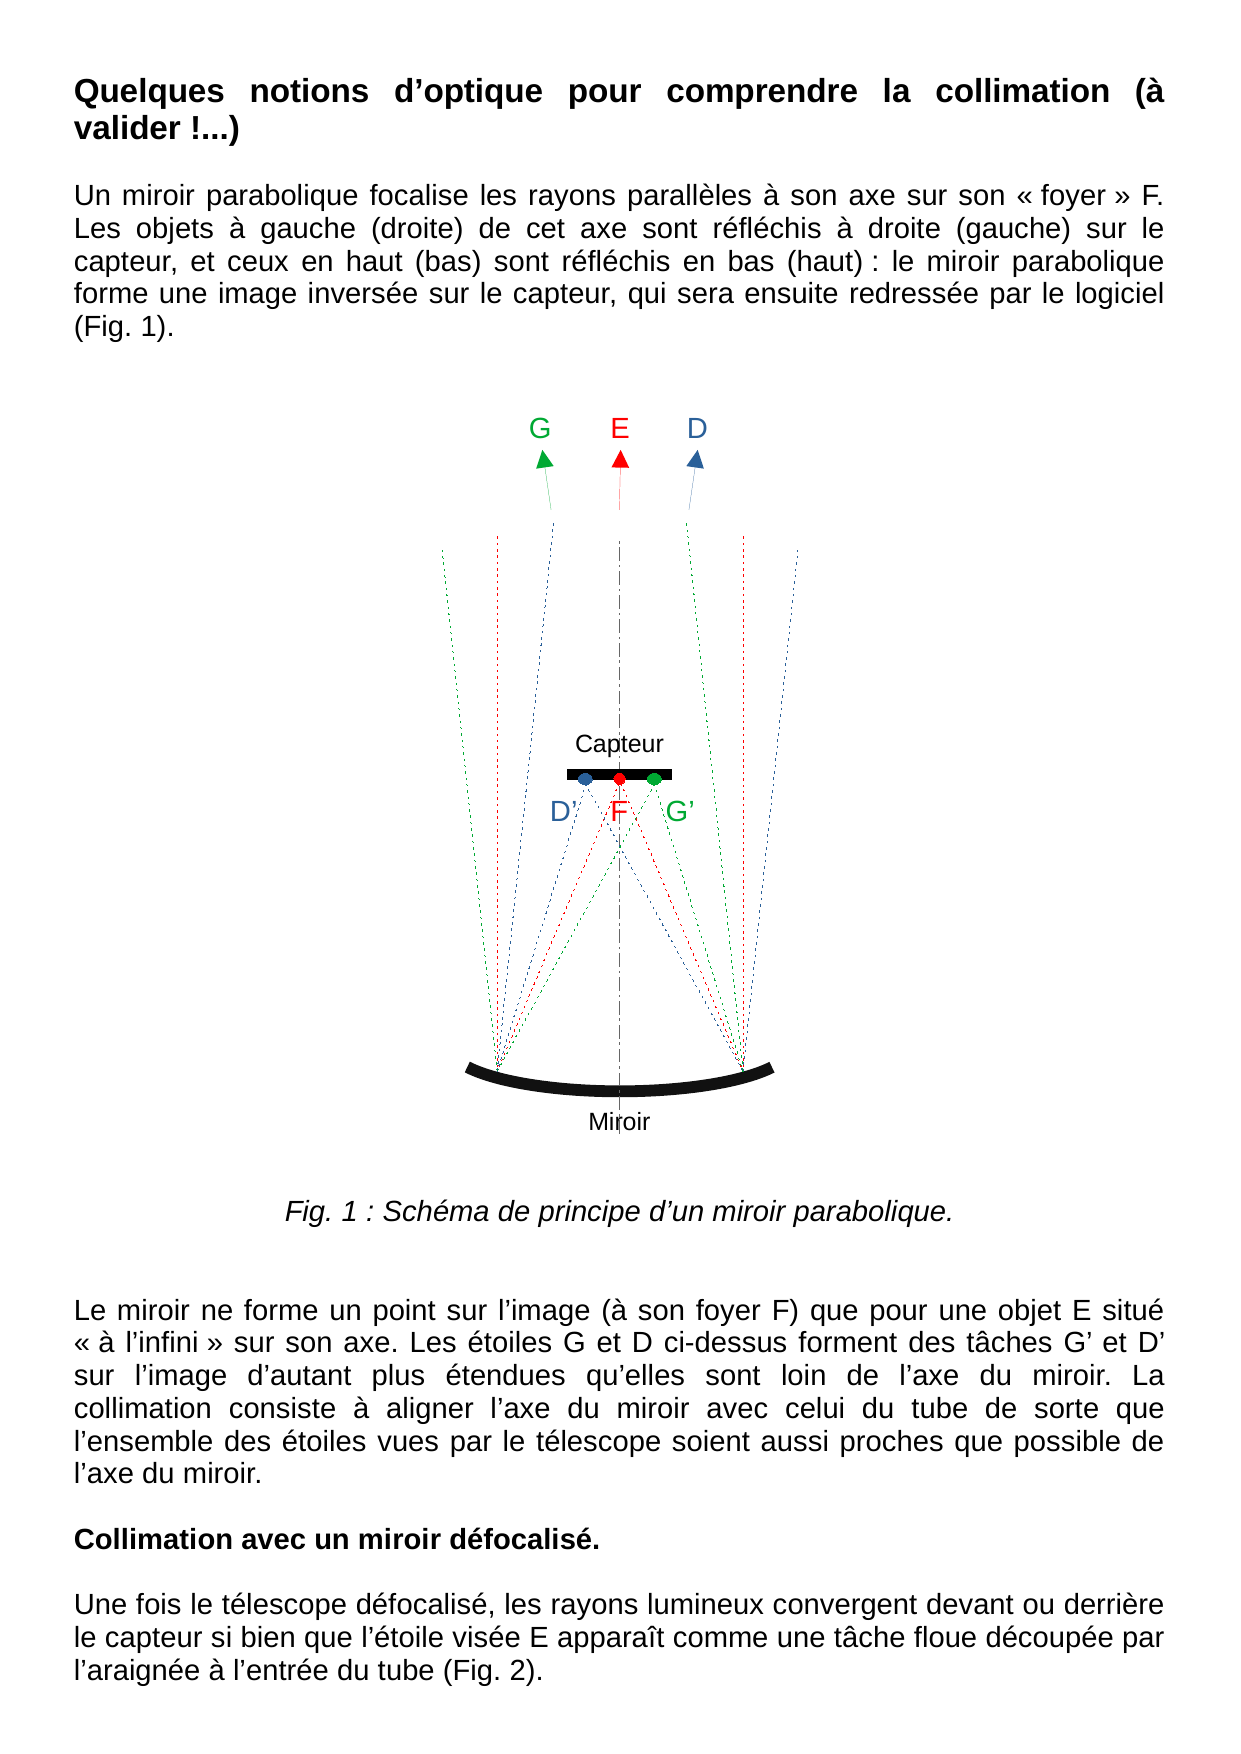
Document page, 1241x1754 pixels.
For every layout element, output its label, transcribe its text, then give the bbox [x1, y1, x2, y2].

text_box E [595, 404, 645, 453]
text_box [647, 773, 662, 785]
text_box D’ [535, 787, 594, 835]
text_box Miroir [573, 1100, 666, 1144]
text_box D [672, 404, 723, 453]
text_box G’ [650, 787, 710, 835]
text_box G [514, 404, 567, 453]
text_box Capteur [560, 722, 680, 766]
text_box Quelques notions d’optique pour comprendre la collimation (à valider !...) Un miroir parabolique focalise les rayons parallèles à son axe sur son « foyer » F. Les objets à gauche (droite) de cet axe sont réfléchis à droite (gauche) sur le capteur, et ceux en haut (bas) sont réfléchis en bas (haut) : le miroir parabolique forme une image inversée sur le capteur, qui sera ensuite redressée par le logiciel (Fig. 1). Fig. 1 : Schéma de principe d’un miroir parabolique. Le miroir ne forme un point sur l’image (à son foyer F) que pour une objet E situé « à l’infini » sur son axe. Les étoiles G et D ci-dessus forment des tâches G’ et D’ sur l’image d’autant plus étendues qu’elles sont loin de l’axe du miroir. La collimation consiste à aligner l’axe du miroir avec celui du tube de sorte que l’ensemble des étoiles vues par le télescope soient aussi proches que possible de l’axe du miroir. Collimation avec un miroir défocalisé. Une fois le télescope défocalisé, les rayons lumineux convergent devant ou derrière le capteur si bien que l’étoile visée E apparaît comme une tâche floue découpée par l’araignée à l’entrée du tube (Fig. 2). [59, 64, 1182, 1699]
text_box F [595, 787, 643, 835]
text_box [613, 773, 626, 785]
text_box [578, 773, 593, 785]
